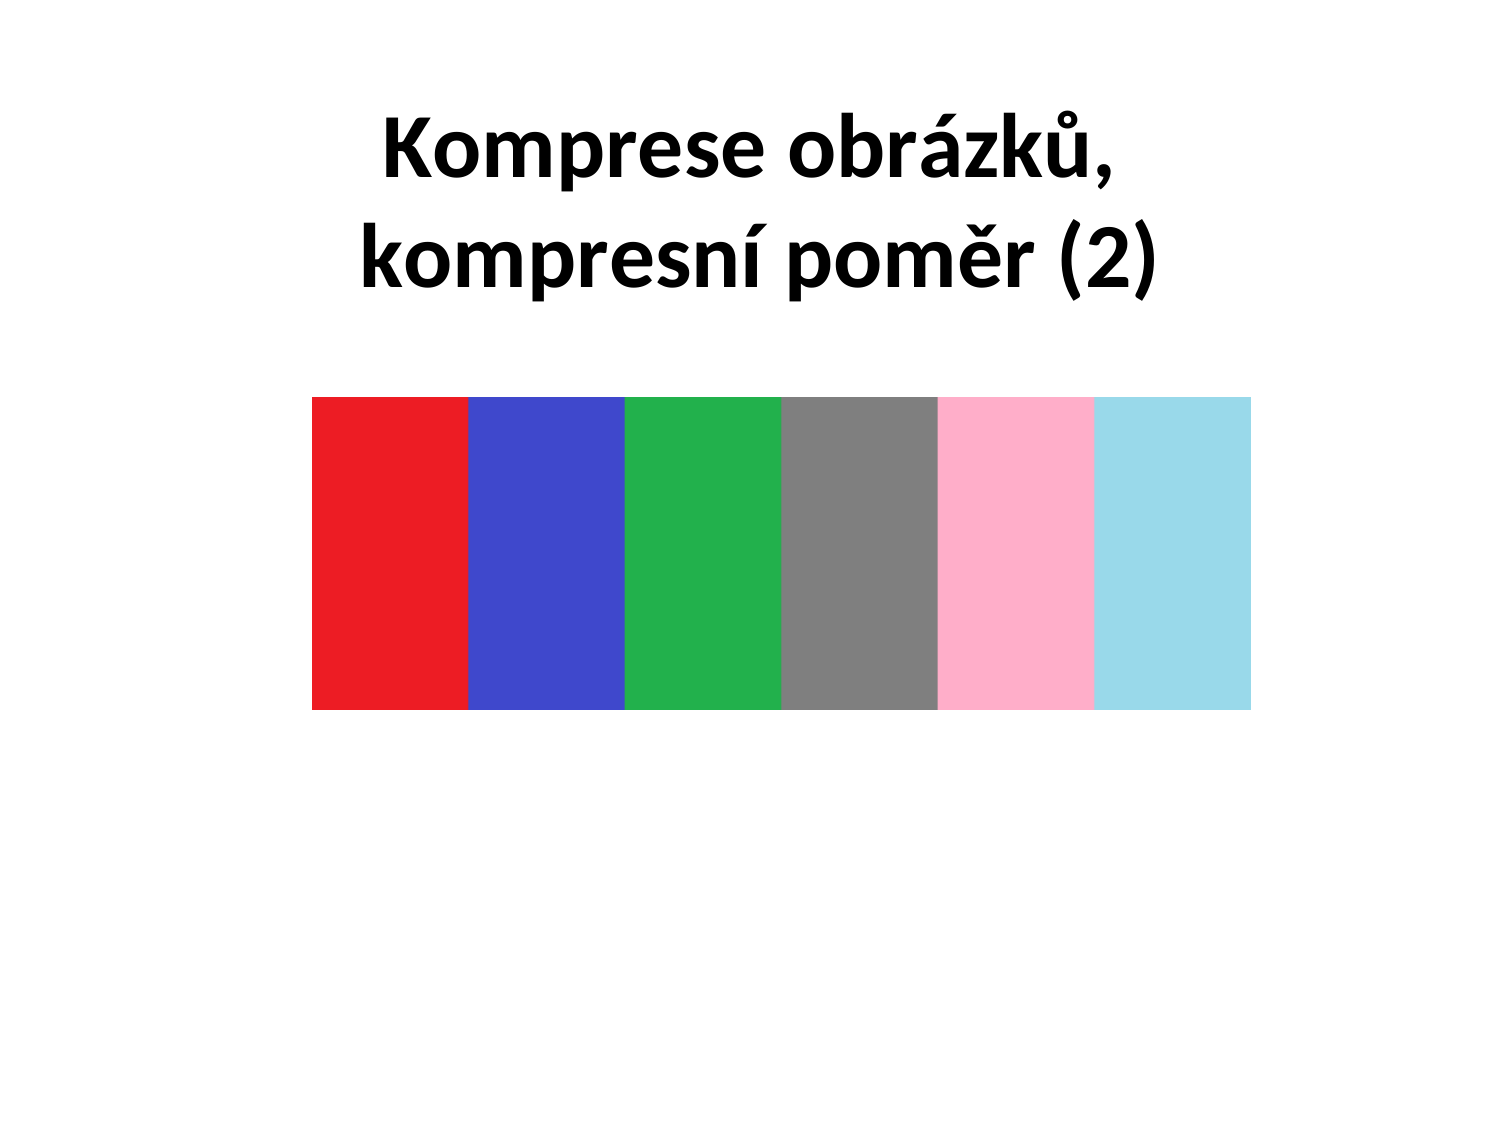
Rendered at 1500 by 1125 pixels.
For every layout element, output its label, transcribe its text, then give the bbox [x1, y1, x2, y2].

title Komprese obrázků, kompresní poměr (2) [85, 78, 1436, 314]
picture [312, 397, 1251, 710]
